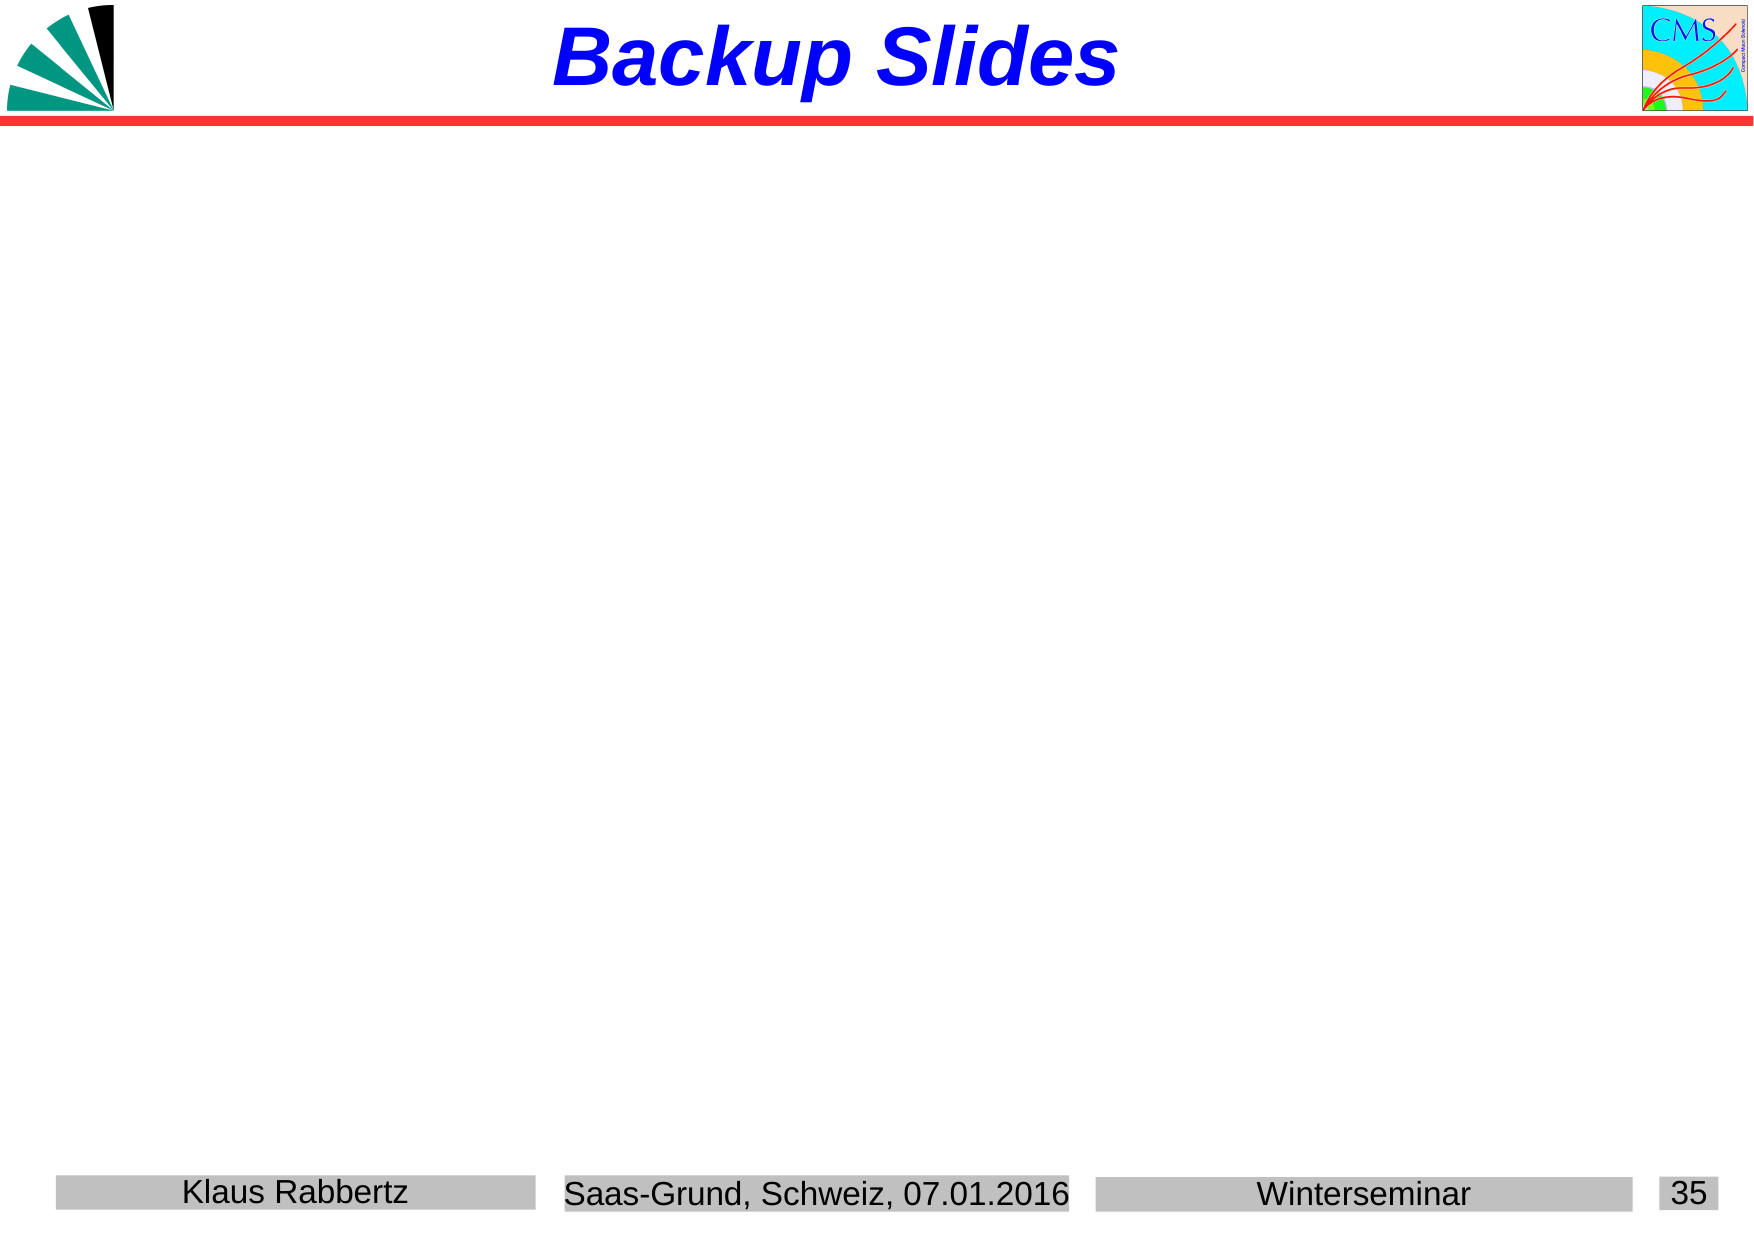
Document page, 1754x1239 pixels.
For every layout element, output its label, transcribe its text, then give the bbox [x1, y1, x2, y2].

picture [1642, 5, 1748, 111]
title Backup Slides [129, 0, 1545, 114]
picture [7, 5, 114, 112]
